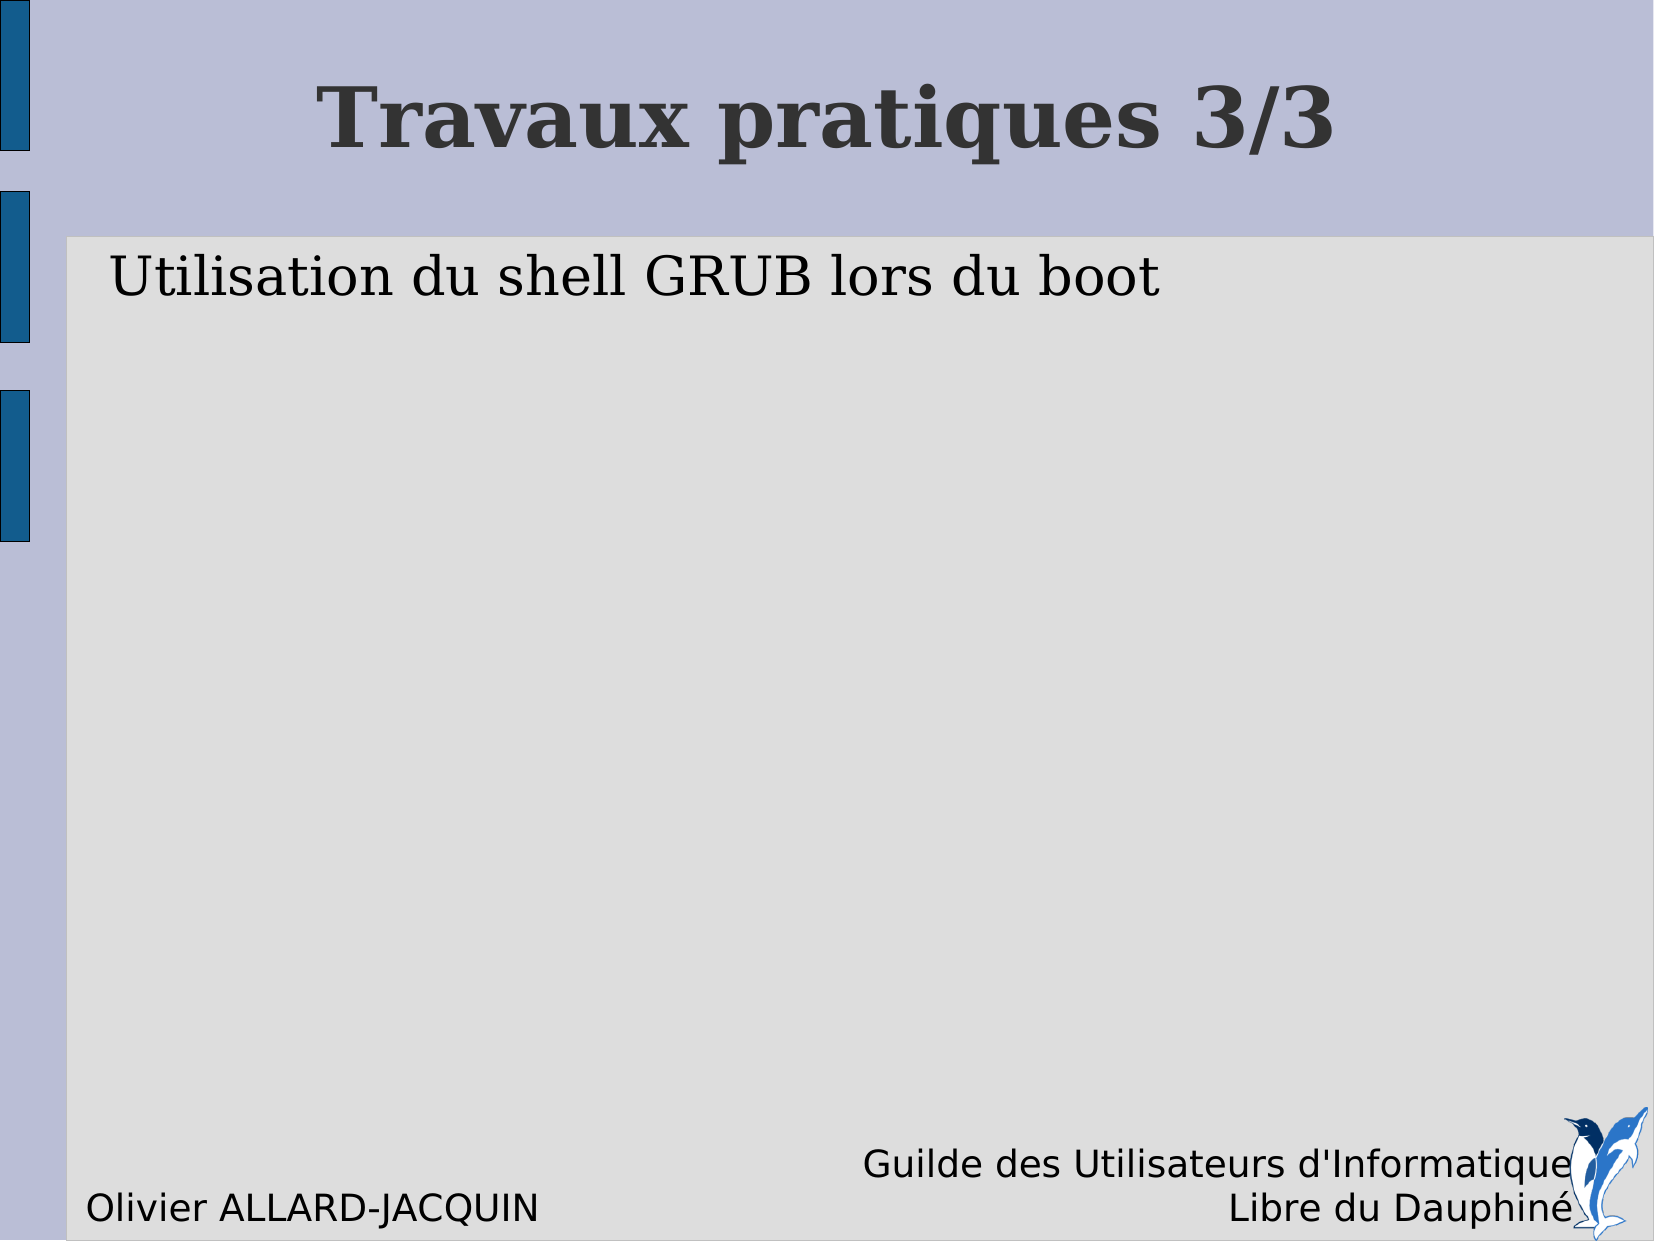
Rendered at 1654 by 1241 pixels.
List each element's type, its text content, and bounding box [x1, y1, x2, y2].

list Utilisation du shell GRUB lors du boot [90, 245, 1628, 1132]
picture [1564, 1107, 1648, 1241]
title Travaux pratiques 3/3 [121, 14, 1534, 222]
